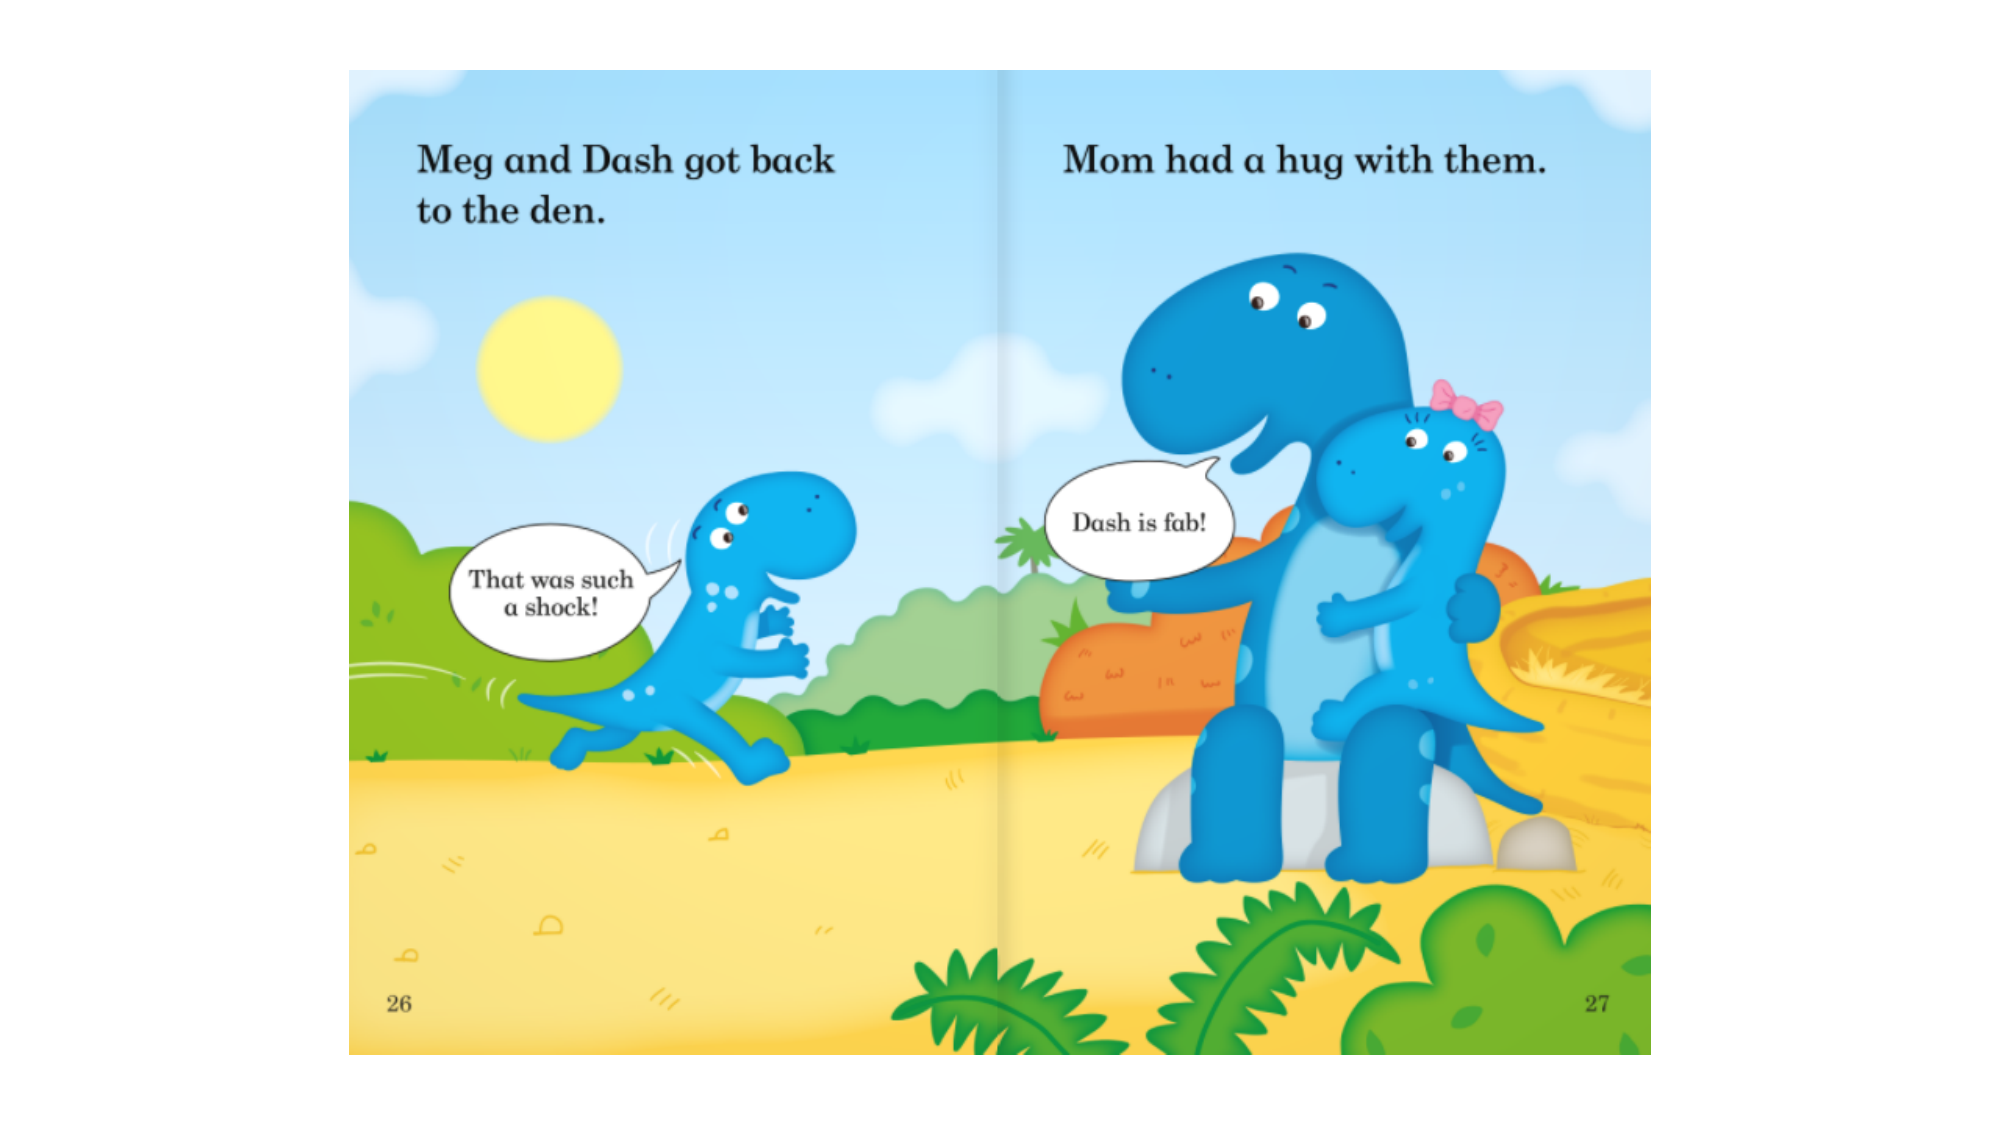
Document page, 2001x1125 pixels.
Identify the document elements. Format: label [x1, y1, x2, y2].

picture [349, 70, 1651, 1055]
